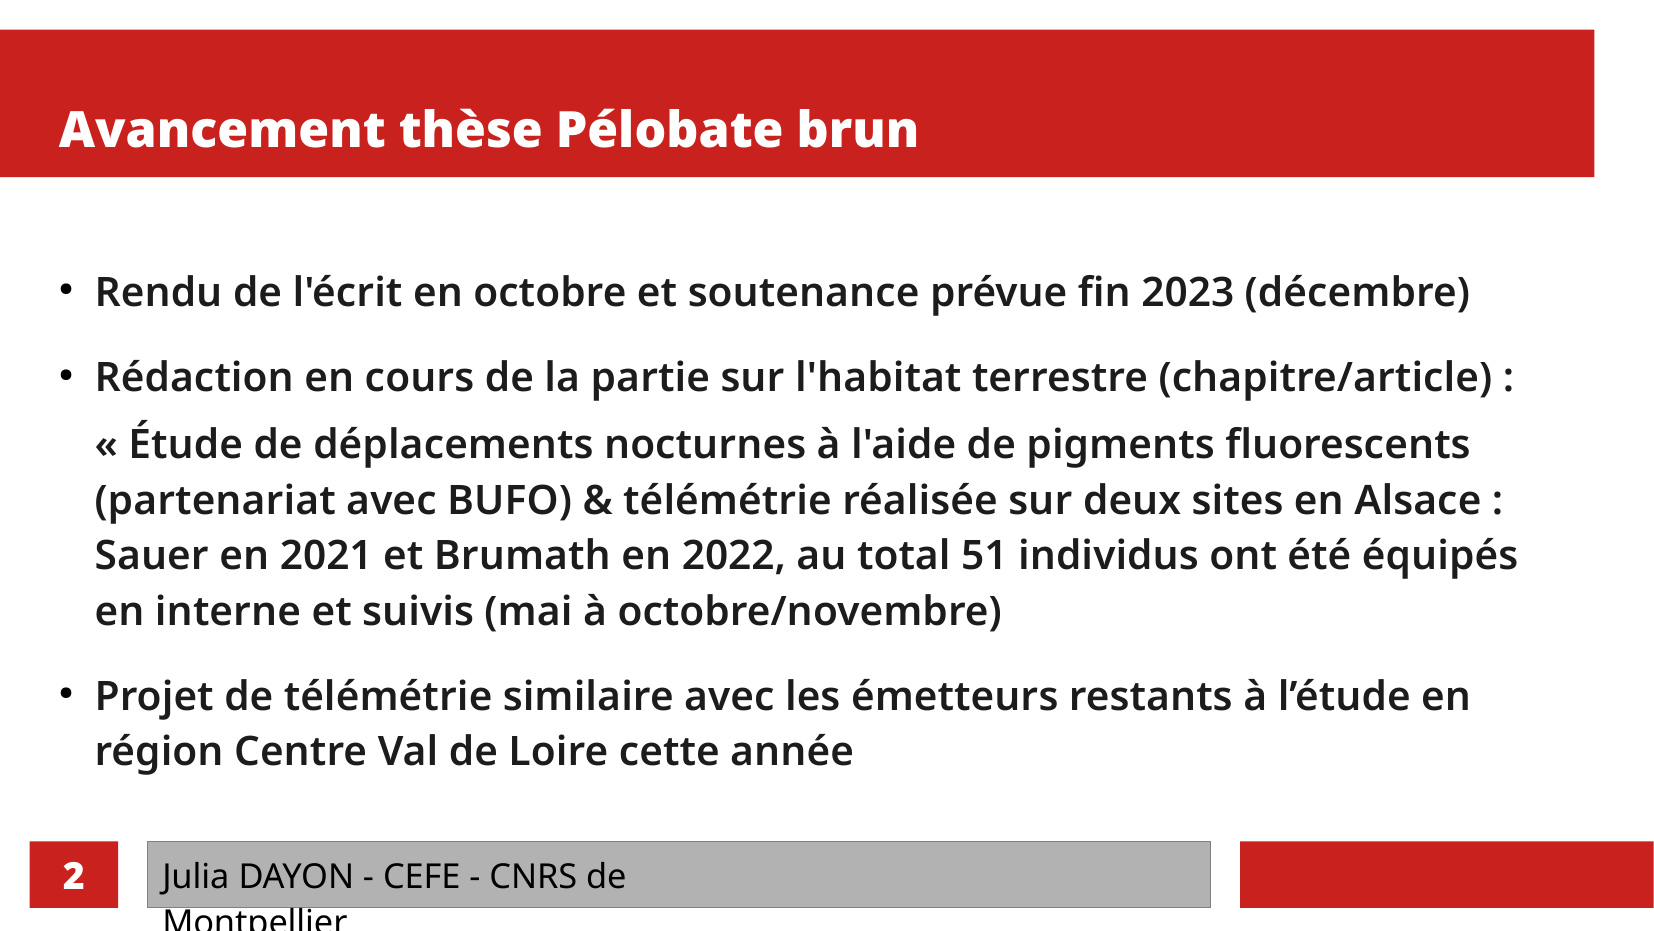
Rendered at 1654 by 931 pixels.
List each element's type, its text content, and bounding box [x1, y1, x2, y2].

text_box Julia DAYON - CEFE - CNRS de Montpellier [147, 844, 768, 903]
title Avancement thèse Pélobate brun [59, 44, 1595, 163]
list Rendu de l'écrit en octobre et soutenance prévue fin 2023 (décembre) Rédaction en cours de la partie sur l'habitat terrestre (chapitre/article) : « Étude de déplacements nocturnes à l'aide de pigments fluorescents (partenariat avec BUFO) & télémétrie réalisée sur deux sites en Alsace : Sauer en 2021 et Brumath en 2022, au total 51 individus ont été équipés en interne et suivis (mai à octobre/novembre) Projet de télémétrie similaire avec les émetteurs restants à l’étude en région Centre Val de Loire cette année [59, 262, 1565, 839]
